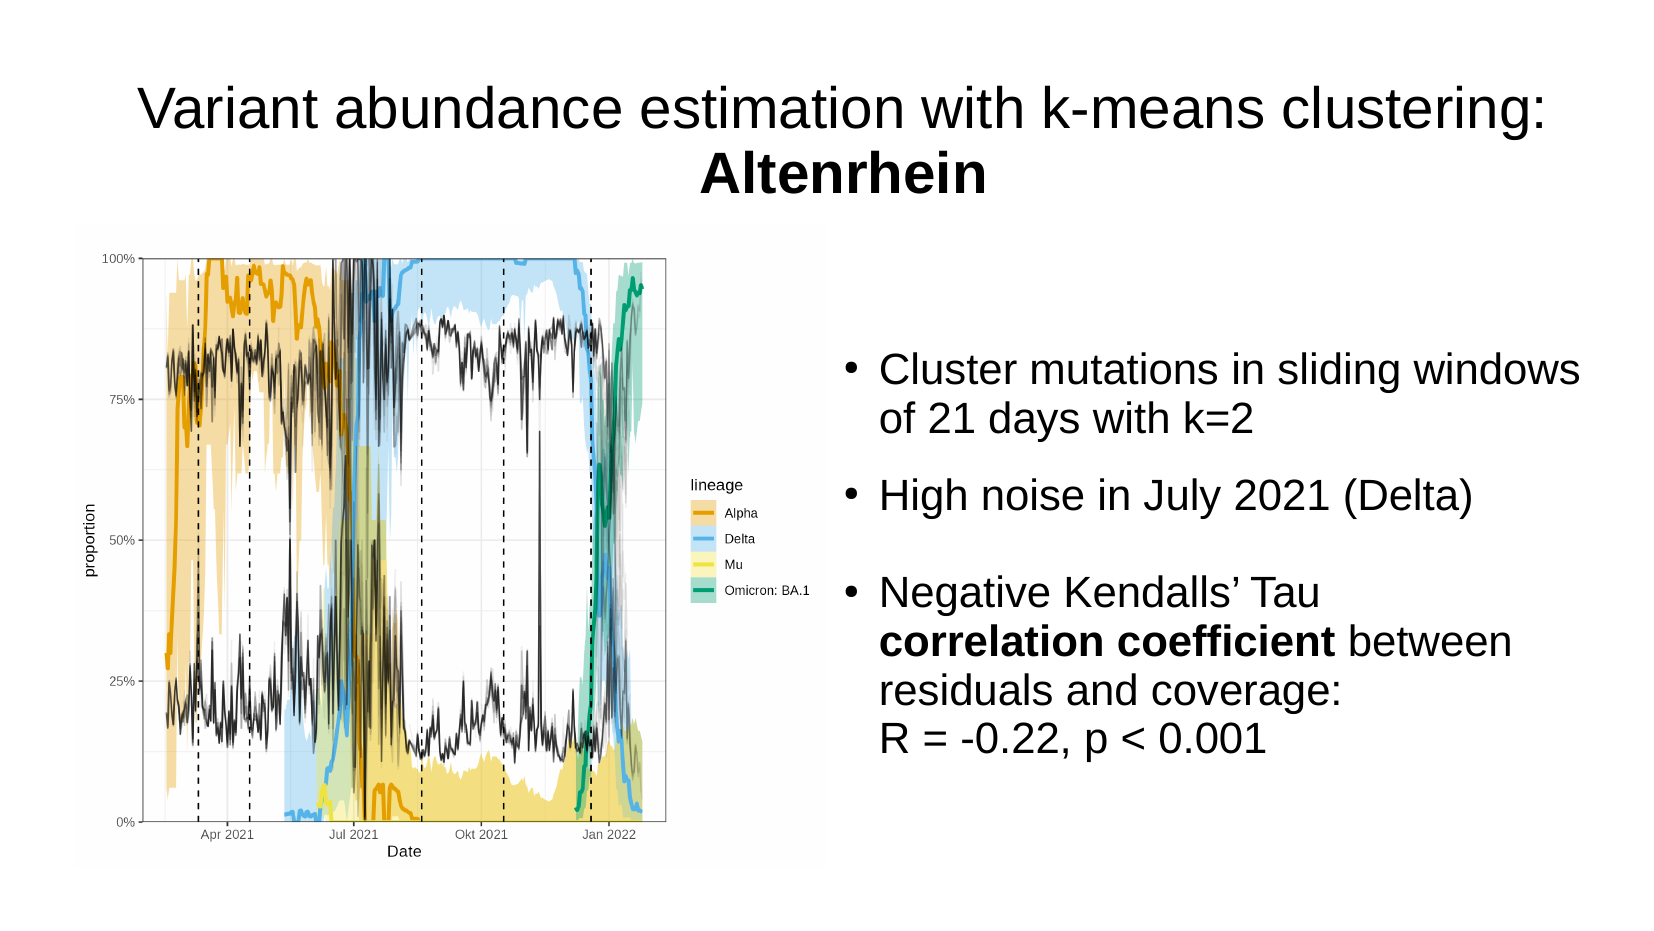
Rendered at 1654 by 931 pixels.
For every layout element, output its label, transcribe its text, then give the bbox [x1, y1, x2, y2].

text_box Cluster mutations in sliding windows of 21 days with k=2 High noise in July 2021 (Delta) Negative Kendalls’ Tau correlation coefficient between residuals and coverage: R = -0.22, p < 0.001 [828, 337, 1597, 771]
list Variant abundance estimation with k-means clustering: Altenrhein [59, 75, 1558, 283]
picture [75, 283, 826, 868]
